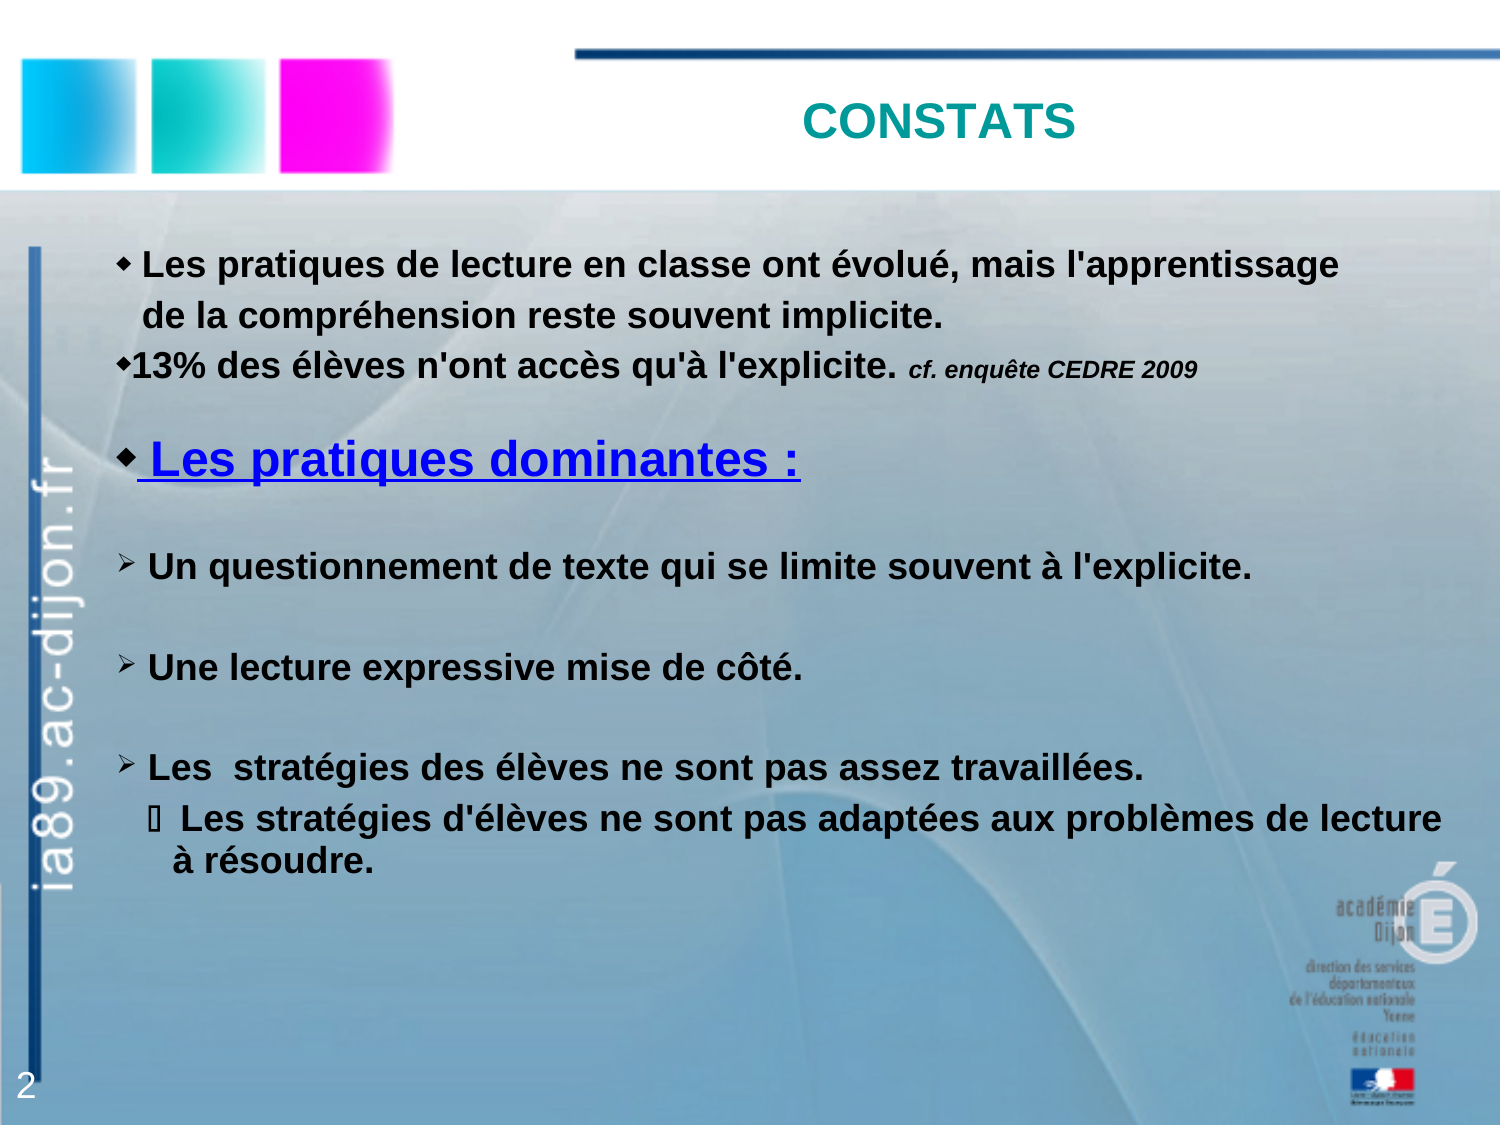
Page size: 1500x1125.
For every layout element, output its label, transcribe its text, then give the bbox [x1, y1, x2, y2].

picture [0, 0, 1500, 1125]
text_box <numéro> [1, 1054, 260, 1125]
title CONSTATS [454, 42, 1425, 200]
list Les pratiques de lecture en classe ont évolué, mais l'apprentissage de la compréhension reste souvent implicite. 13% des élèves n'ont accès qu'à l'explicite. cf. enquête CEDRE 2009 Les pratiques dominantes : Un questionnement de texte qui se limite souvent à l'explicite. Une lecture expressive mise de côté. Les stratégies des élèves ne sont pas assez travaillées. A Les stratégies d'élèves ne sont pas adaptées aux problèmes de lecture à résoudre. [101, 236, 1477, 1004]
